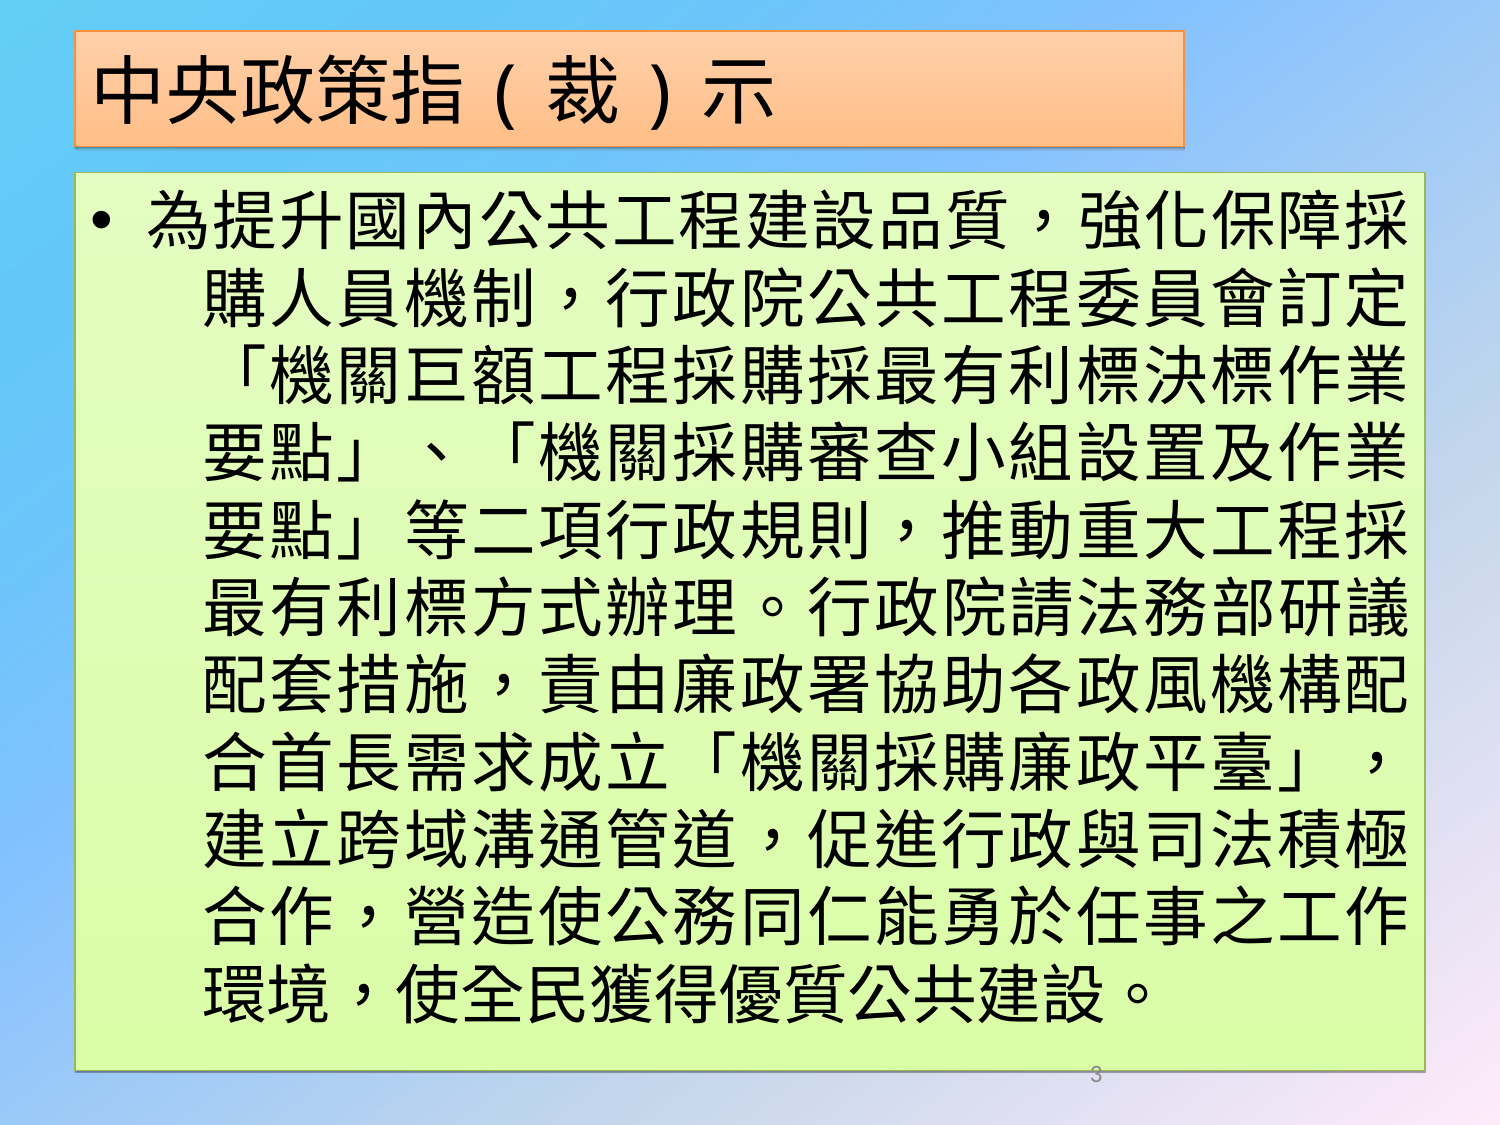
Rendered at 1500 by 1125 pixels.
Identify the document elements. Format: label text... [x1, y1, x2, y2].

list 為提升國內公共工程建設品質，強化保障採購人員機制，行政院公共工程委員會訂定「機關巨額工程採購採最有利標決標作業要點」、「機關採購審查小組設置及作業要點」等二項行政規則，推動重大工程採最有利標方式辦理。行政院請法務部研議配套措施，責由廉政署協助各政風機構配合首長需求成立「機關採購廉政平臺」，建立跨域溝通管道，促進行政與司法積極合作，營造使公務同仁能勇於任事之工作環境，使全民獲得優質公共建設。 [75, 172, 1426, 1071]
text_box 中央政策指(裁)示 [75, 31, 1184, 147]
text_box [1074, 1042, 1426, 1103]
